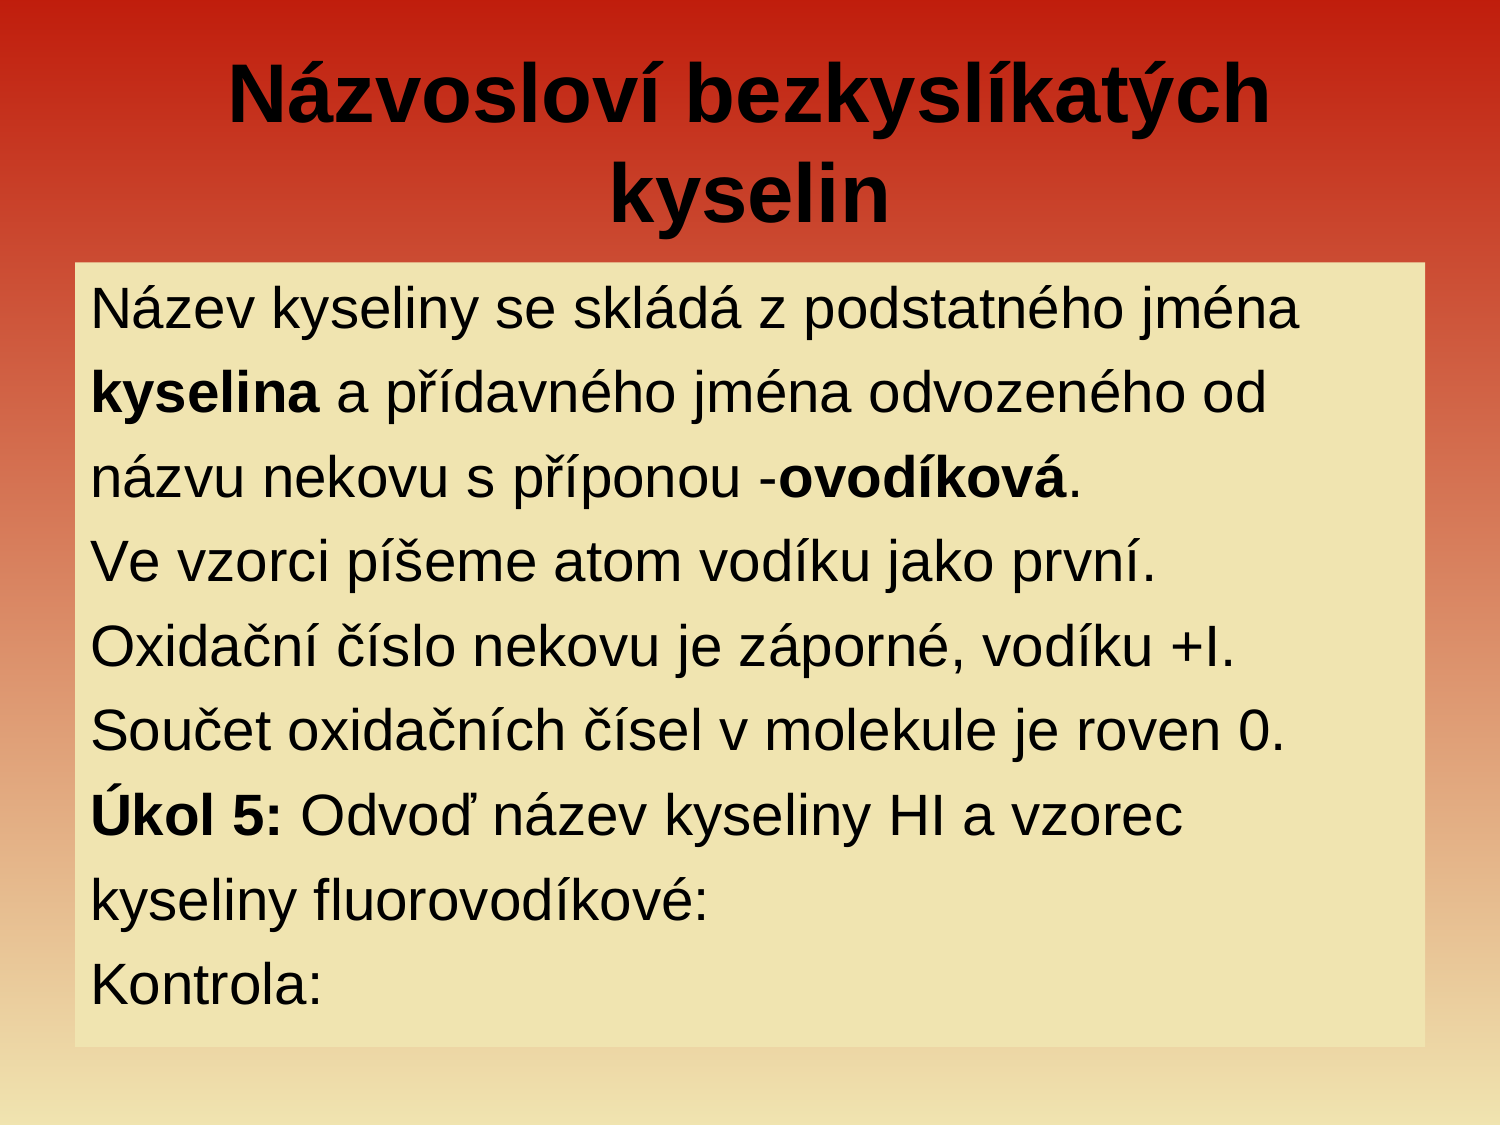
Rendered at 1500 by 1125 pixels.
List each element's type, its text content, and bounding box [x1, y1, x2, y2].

title Názvosloví bezkyslíkatých kyselin [75, 31, 1426, 247]
list Název kyseliny se skládá z podstatného jména kyselina a přídavného jména odvozeného od názvu nekovu s příponou -ovodíková. Ve vzorci píšeme atom vodíku jako první. Oxidační číslo nekovu je záporné, vodíku +I. Součet oxidačních čísel v molekule je roven 0. Úkol 5: Odvoď název kyseliny HI a vzorec kyseliny fluorovodíkové: Kontrola: kyselina jodovodíková, HF [75, 262, 1426, 1047]
